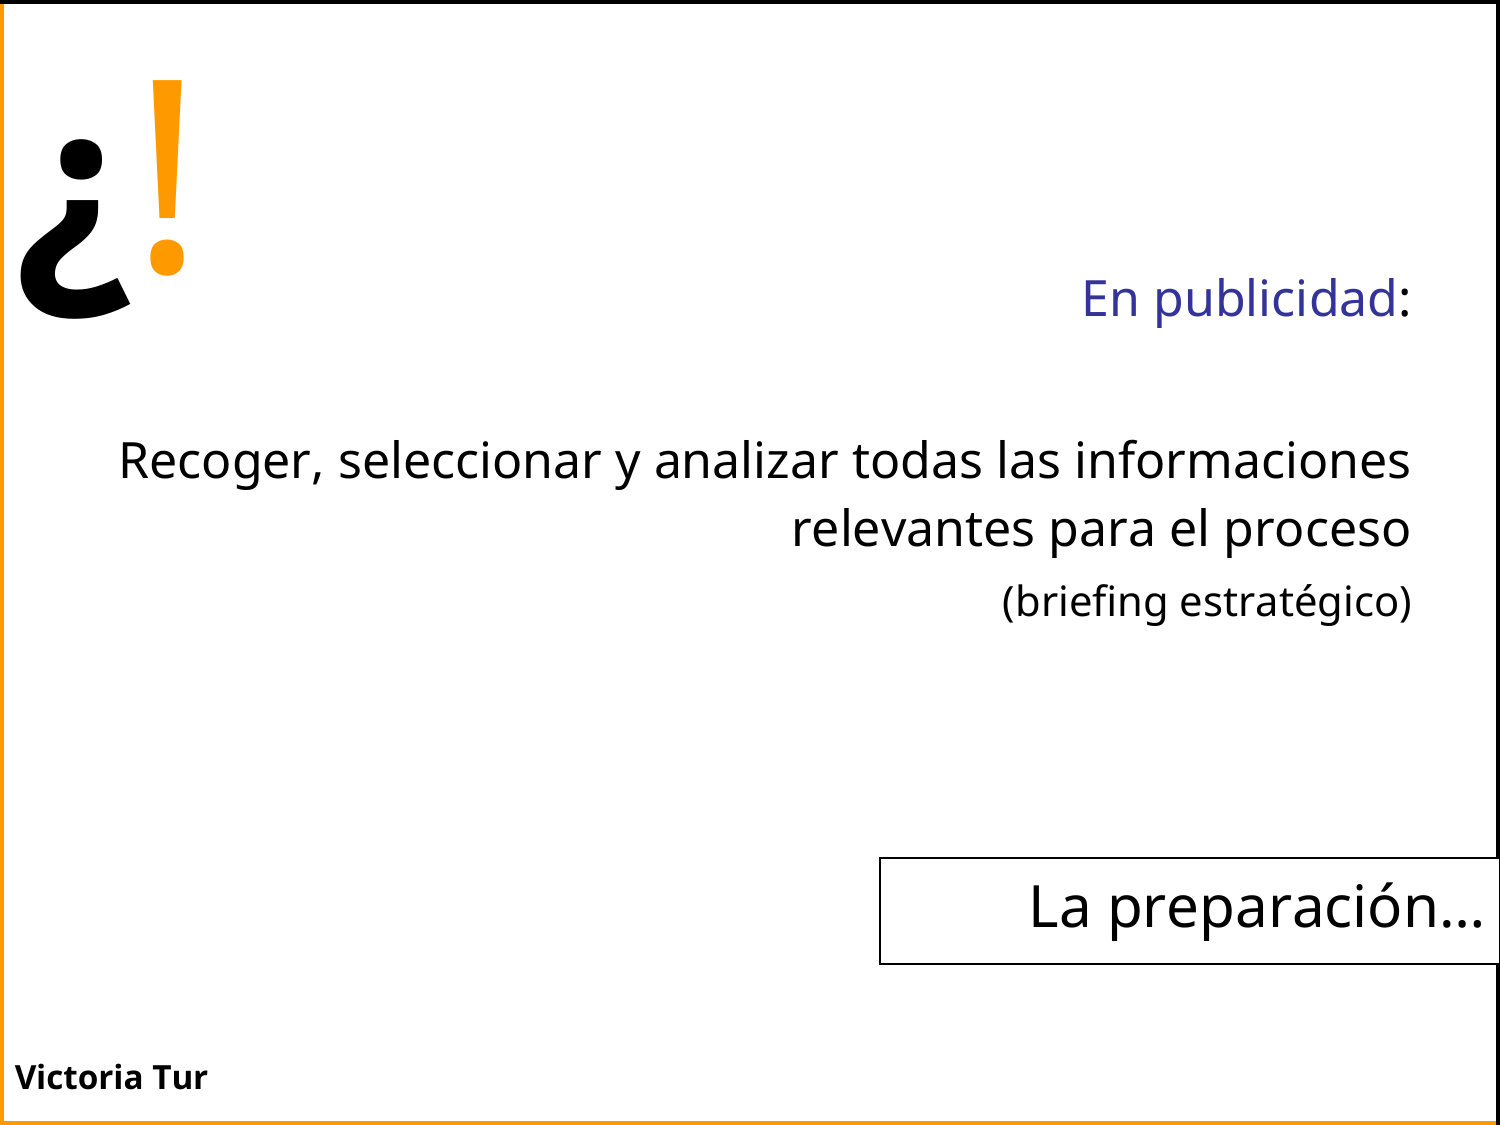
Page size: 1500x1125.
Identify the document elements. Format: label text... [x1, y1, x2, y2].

title La preparación… [879, 857, 1500, 965]
list En publicidad: Recoger, seleccionar y analizar todas las informaciones relevantes para el proceso (briefing estratégico) [76, 255, 1427, 998]
